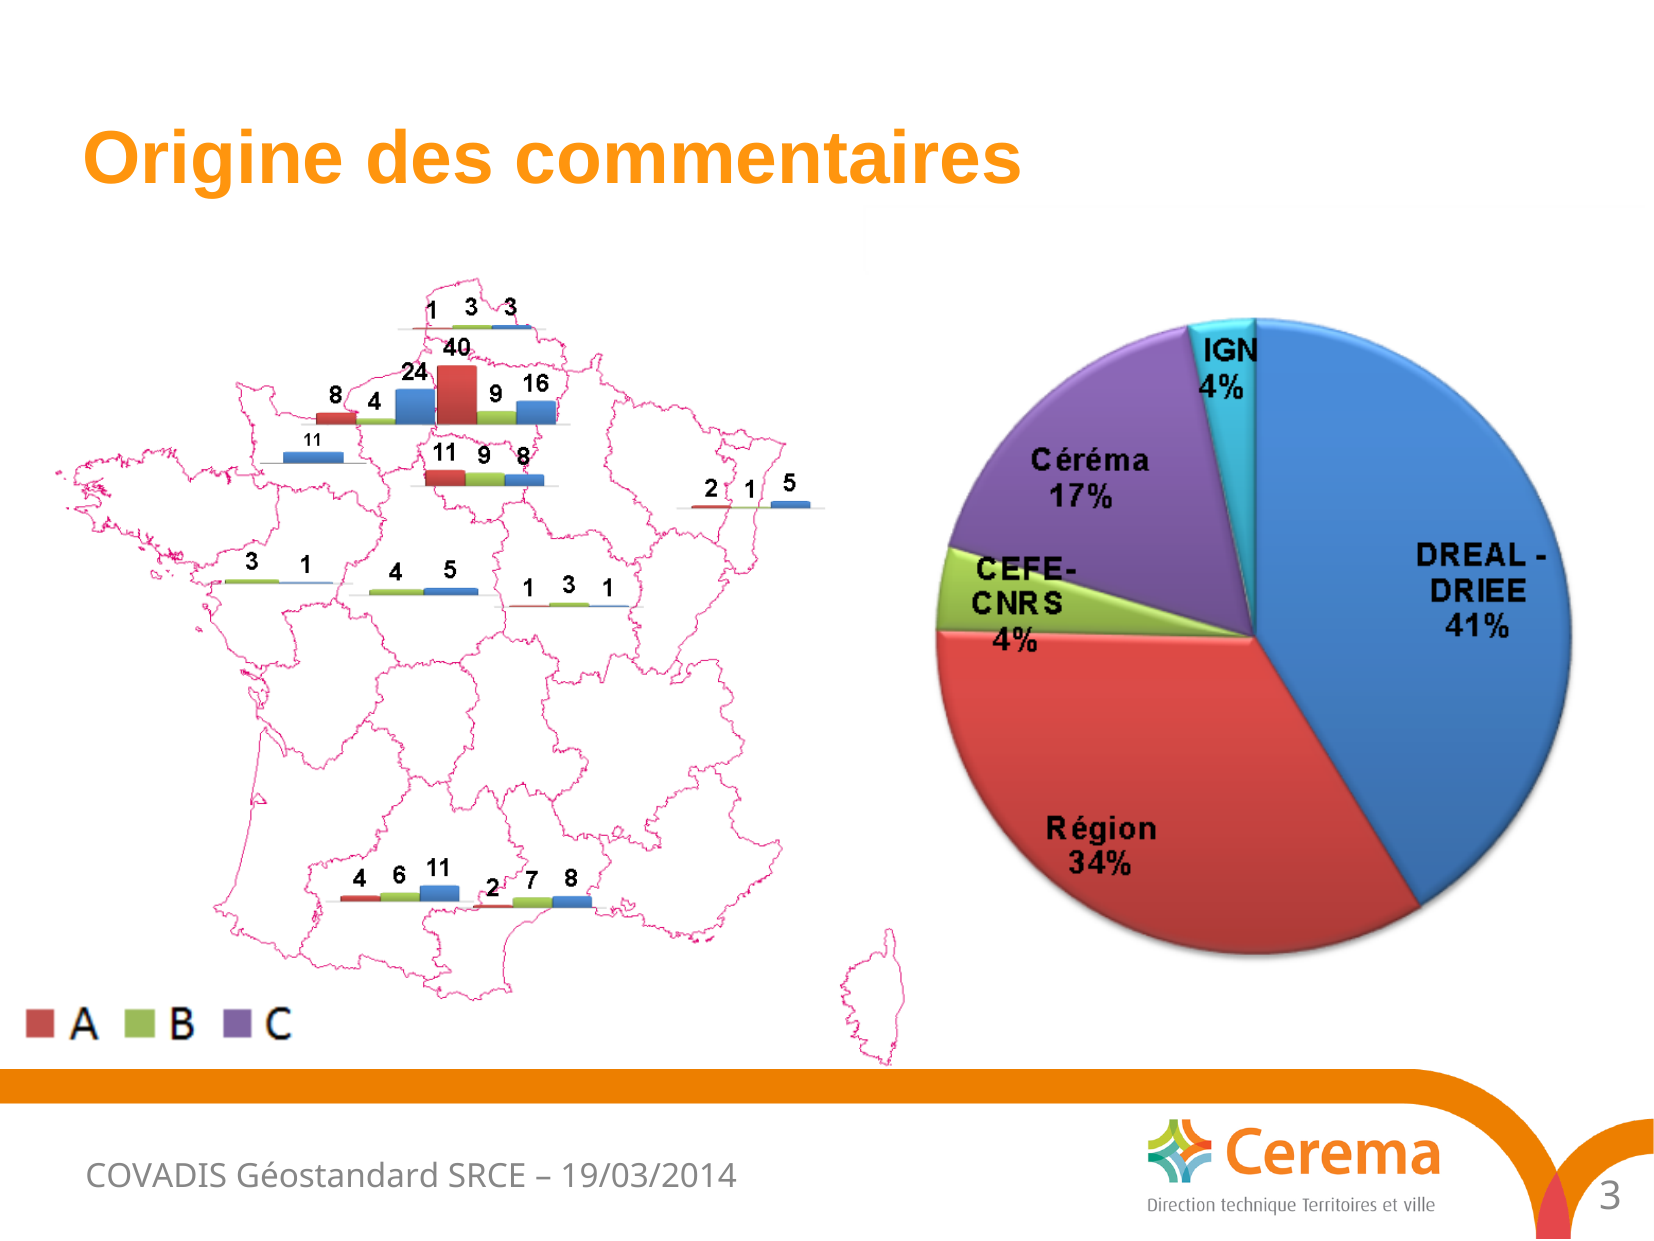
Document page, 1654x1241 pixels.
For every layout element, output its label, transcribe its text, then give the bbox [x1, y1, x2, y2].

picture [0, 204, 1654, 1239]
title Origine des commentaires [82, 49, 1288, 257]
